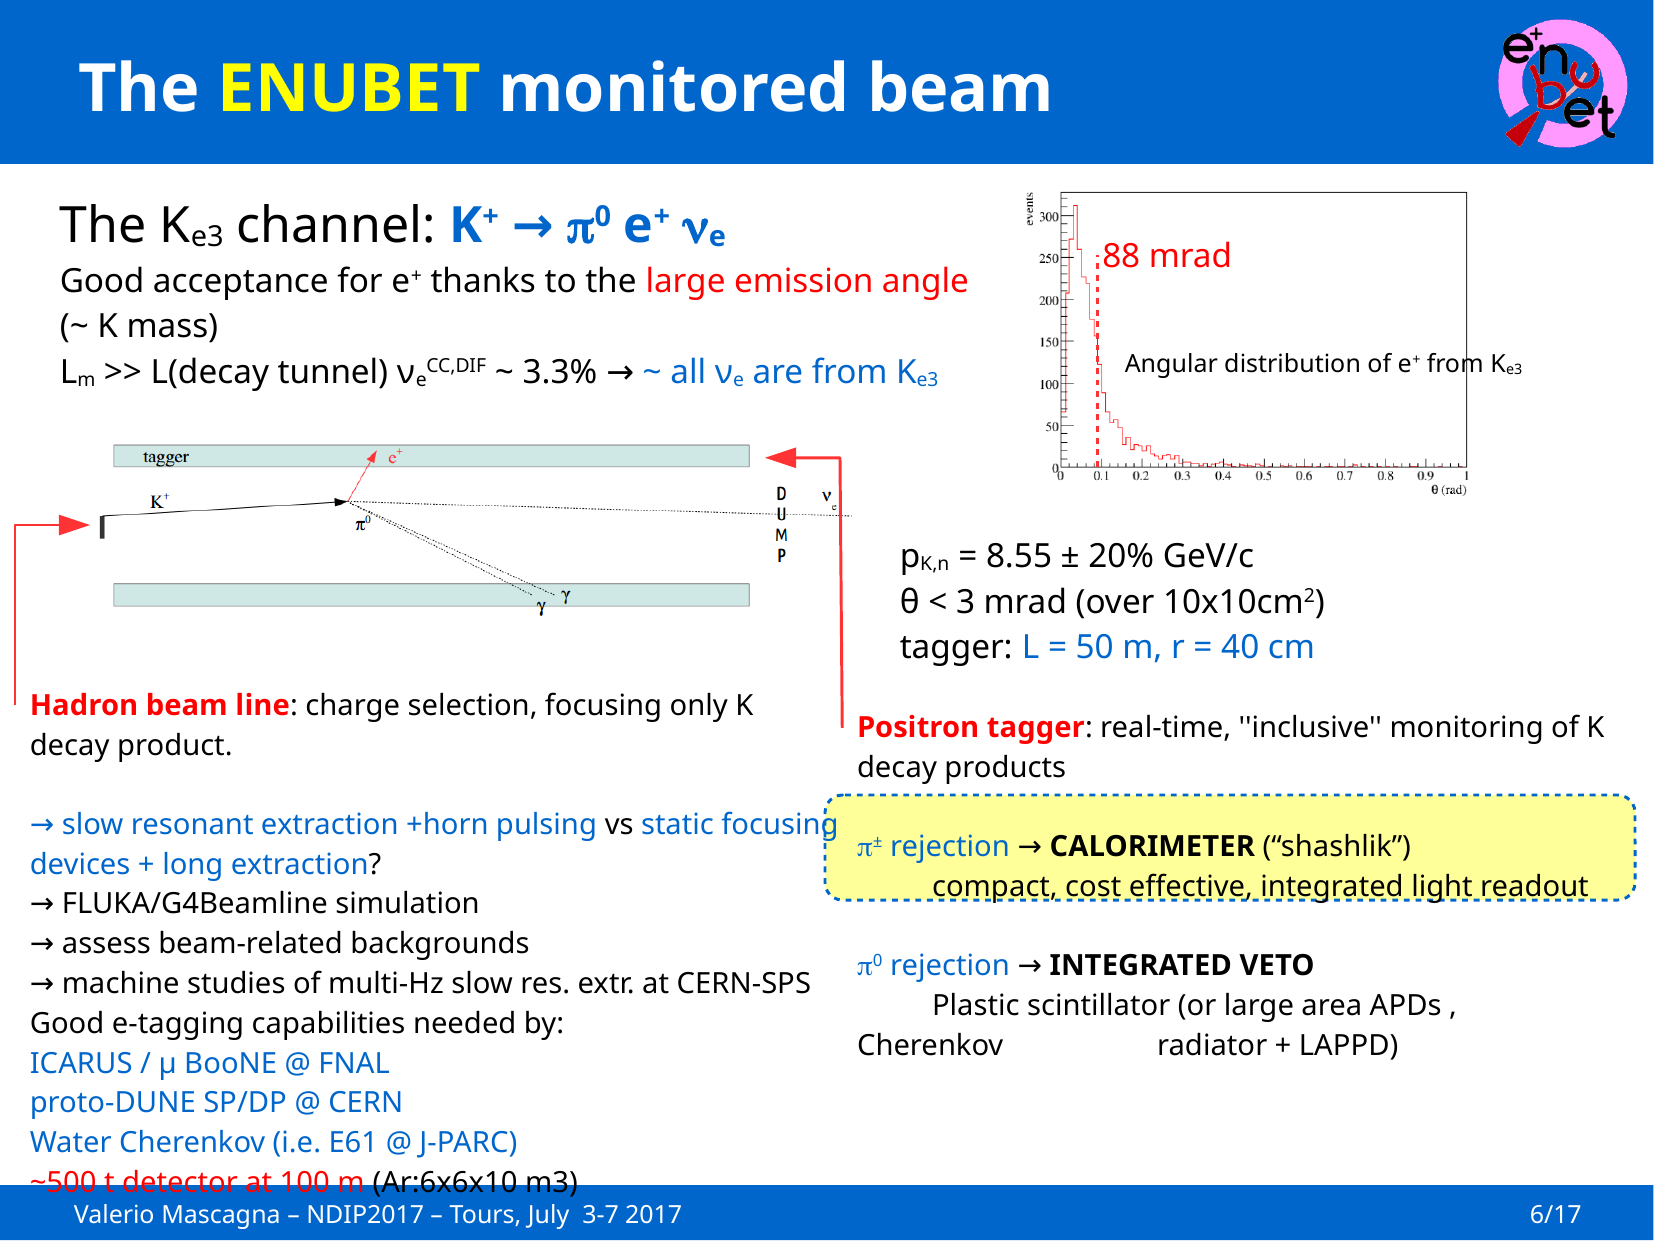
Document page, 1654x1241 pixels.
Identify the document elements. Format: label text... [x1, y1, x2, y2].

text_box pK,n = 8.55 ± 20% GeV/c θ < 3 mrad (over 10x10cm2) tagger: L = 50 m, r = 40 cm [885, 525, 1456, 680]
text_box 88 mrad [1087, 225, 1433, 278]
picture [1494, 18, 1630, 150]
text_box The ENUBET monitored beam [63, 32, 1366, 166]
text_box The Ke3 channel: K+ → p0 e+ ne Good acceptance for e+ thanks to the large emission angle (~ K mass) Lm >> L(decay tunnel) νeCC,DIF ~ 3.3% → ~ all νe are from Ke3 [45, 181, 1020, 436]
text_box [1622, 795, 1636, 900]
text_box Angular distribution of e+ from Ke3 [1110, 338, 1576, 466]
picture [90, 436, 856, 621]
picture [1020, 181, 1478, 497]
text_box Hadron beam line: charge selection, focusing only K decay product. → slow resonant extraction +horn pulsing vs static focusing devices + long extraction? → FLUKA/G4Beamline simulation → assess beam-related backgrounds → machine studies of multi-Hz slow res. extr. at CERN-SPS Good e-tagging capabilities needed by: ICARUS / μ BooNE @ FNAL proto-DUNE SP/DP @ CERN Water Cherenkov (i.e. E61 @ J-PARC) ~500 t detector at 100 m (Ar:6x6x10 m3) [15, 676, 856, 1118]
text_box Positron tagger: real-time, ''inclusive'' monitoring of K decay products p± rejection → CALORIMETER (“shashlik”) compact, cost effective, integrated light readout p0 rejection → INTEGRATED VETO Plastic scintillator (or large area APDs , Cherenkov radiator + LAPPD) [842, 698, 1622, 1086]
